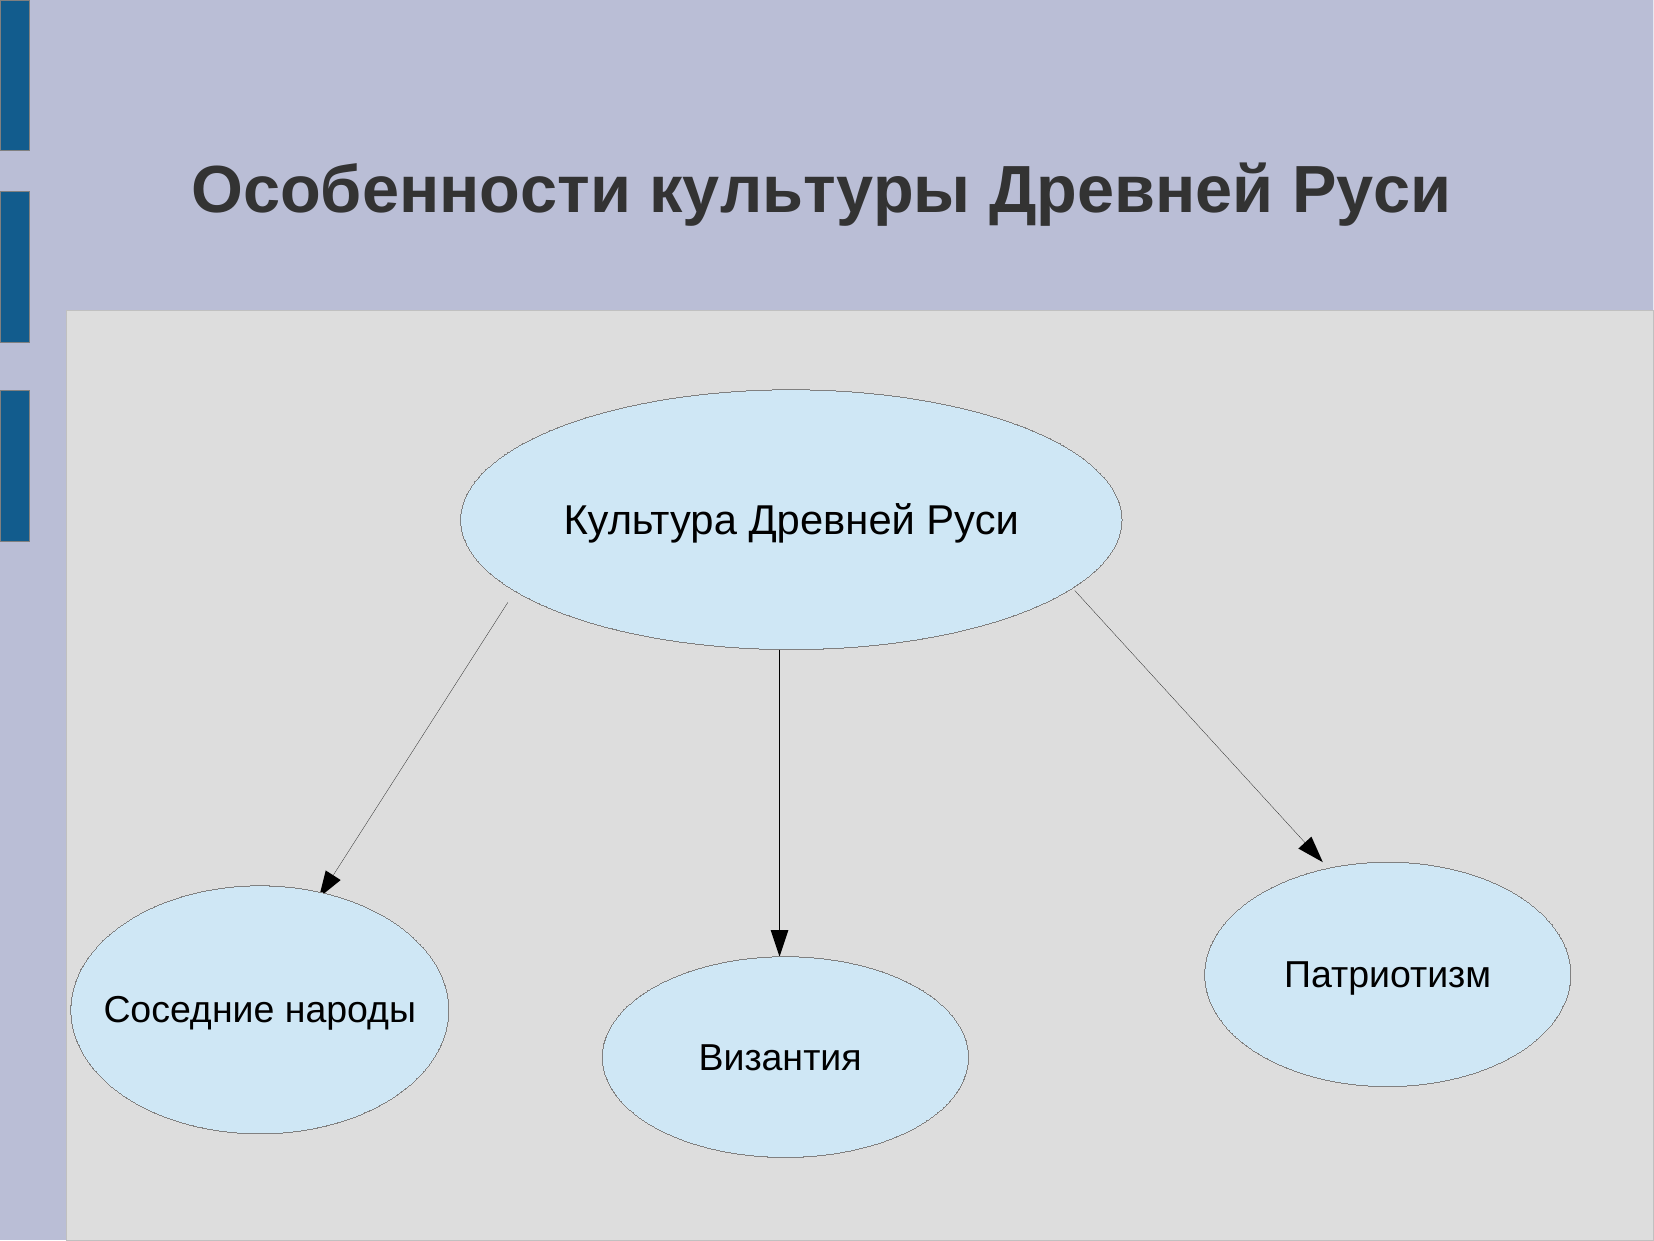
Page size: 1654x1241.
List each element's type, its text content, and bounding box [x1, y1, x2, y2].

text_box Особенности культуры Древней Руси [165, 70, 1479, 308]
text_box Культура Древней Руси [460, 389, 1123, 650]
text_box Византия [602, 956, 969, 1158]
text_box Соседние народы [70, 885, 449, 1134]
text_box Патриотизм [1204, 862, 1571, 1087]
